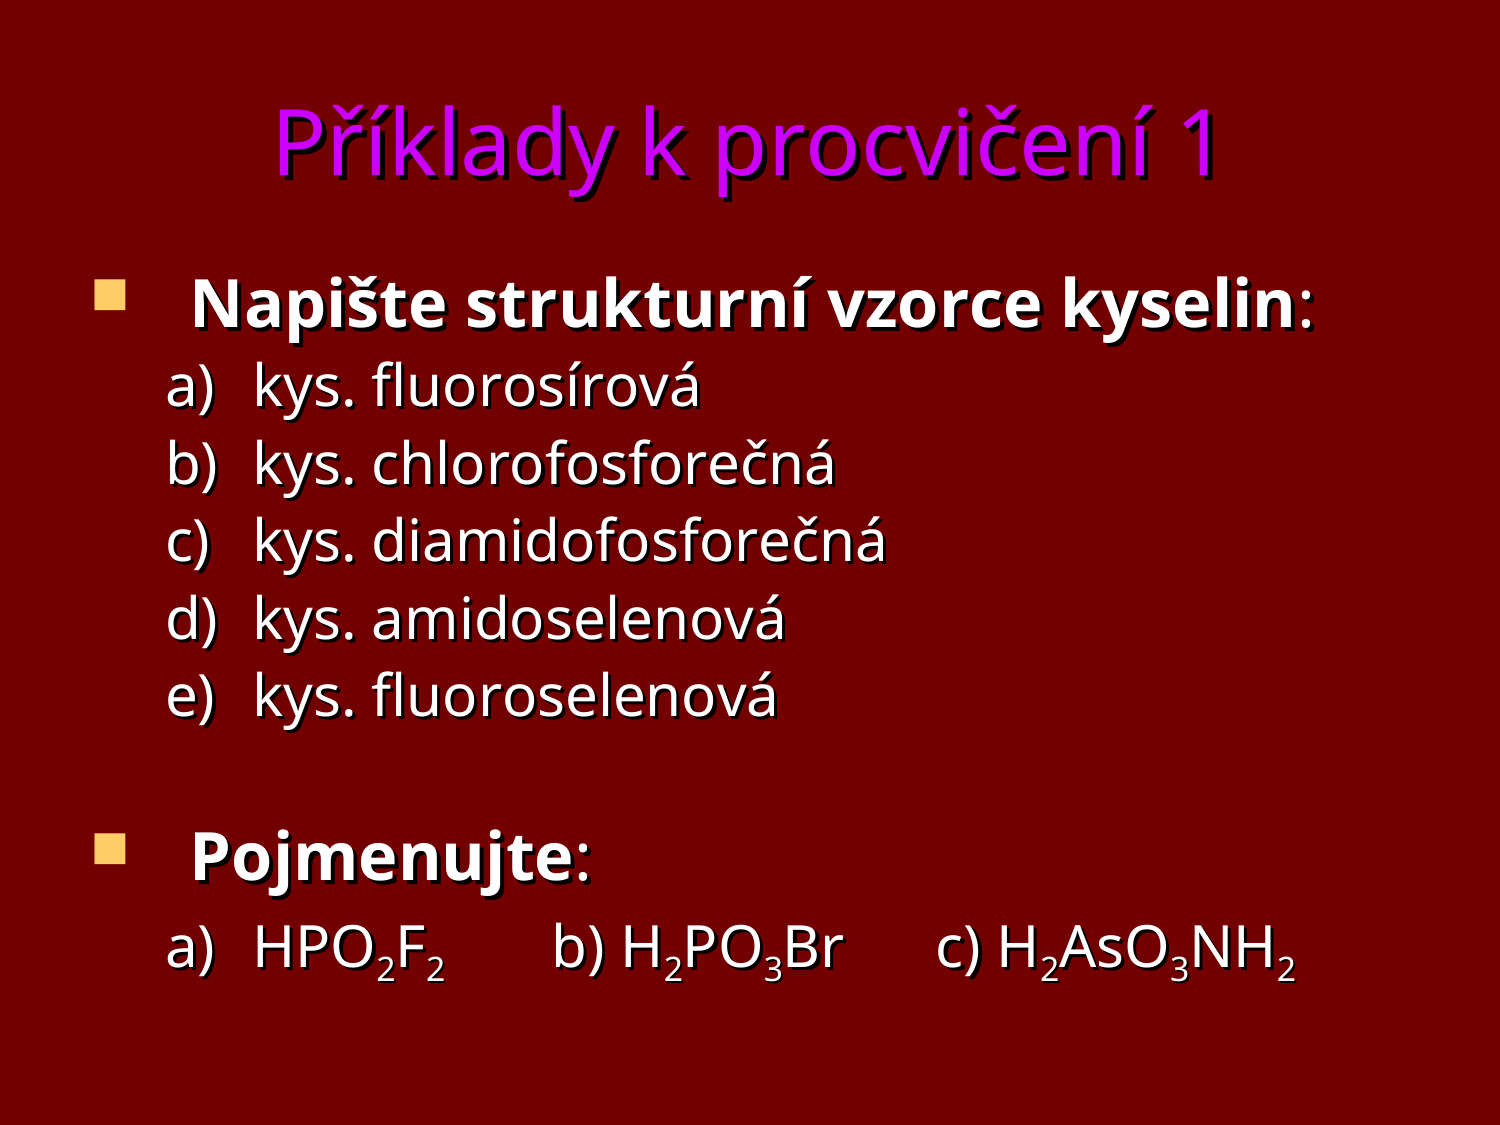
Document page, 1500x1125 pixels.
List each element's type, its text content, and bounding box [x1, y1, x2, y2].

list Napište strukturní vzorce kyselin: kys. fluorosírová kys. chlorofosforečná kys. diamidofosforečná kys. amidoselenová kys. fluoroselenová Pojmenujte: HPO2F2 b) H2PO3Br c) H2AsO3NH2 [75, 262, 1426, 1035]
title Příklady k procvičení 1 [75, 45, 1426, 233]
